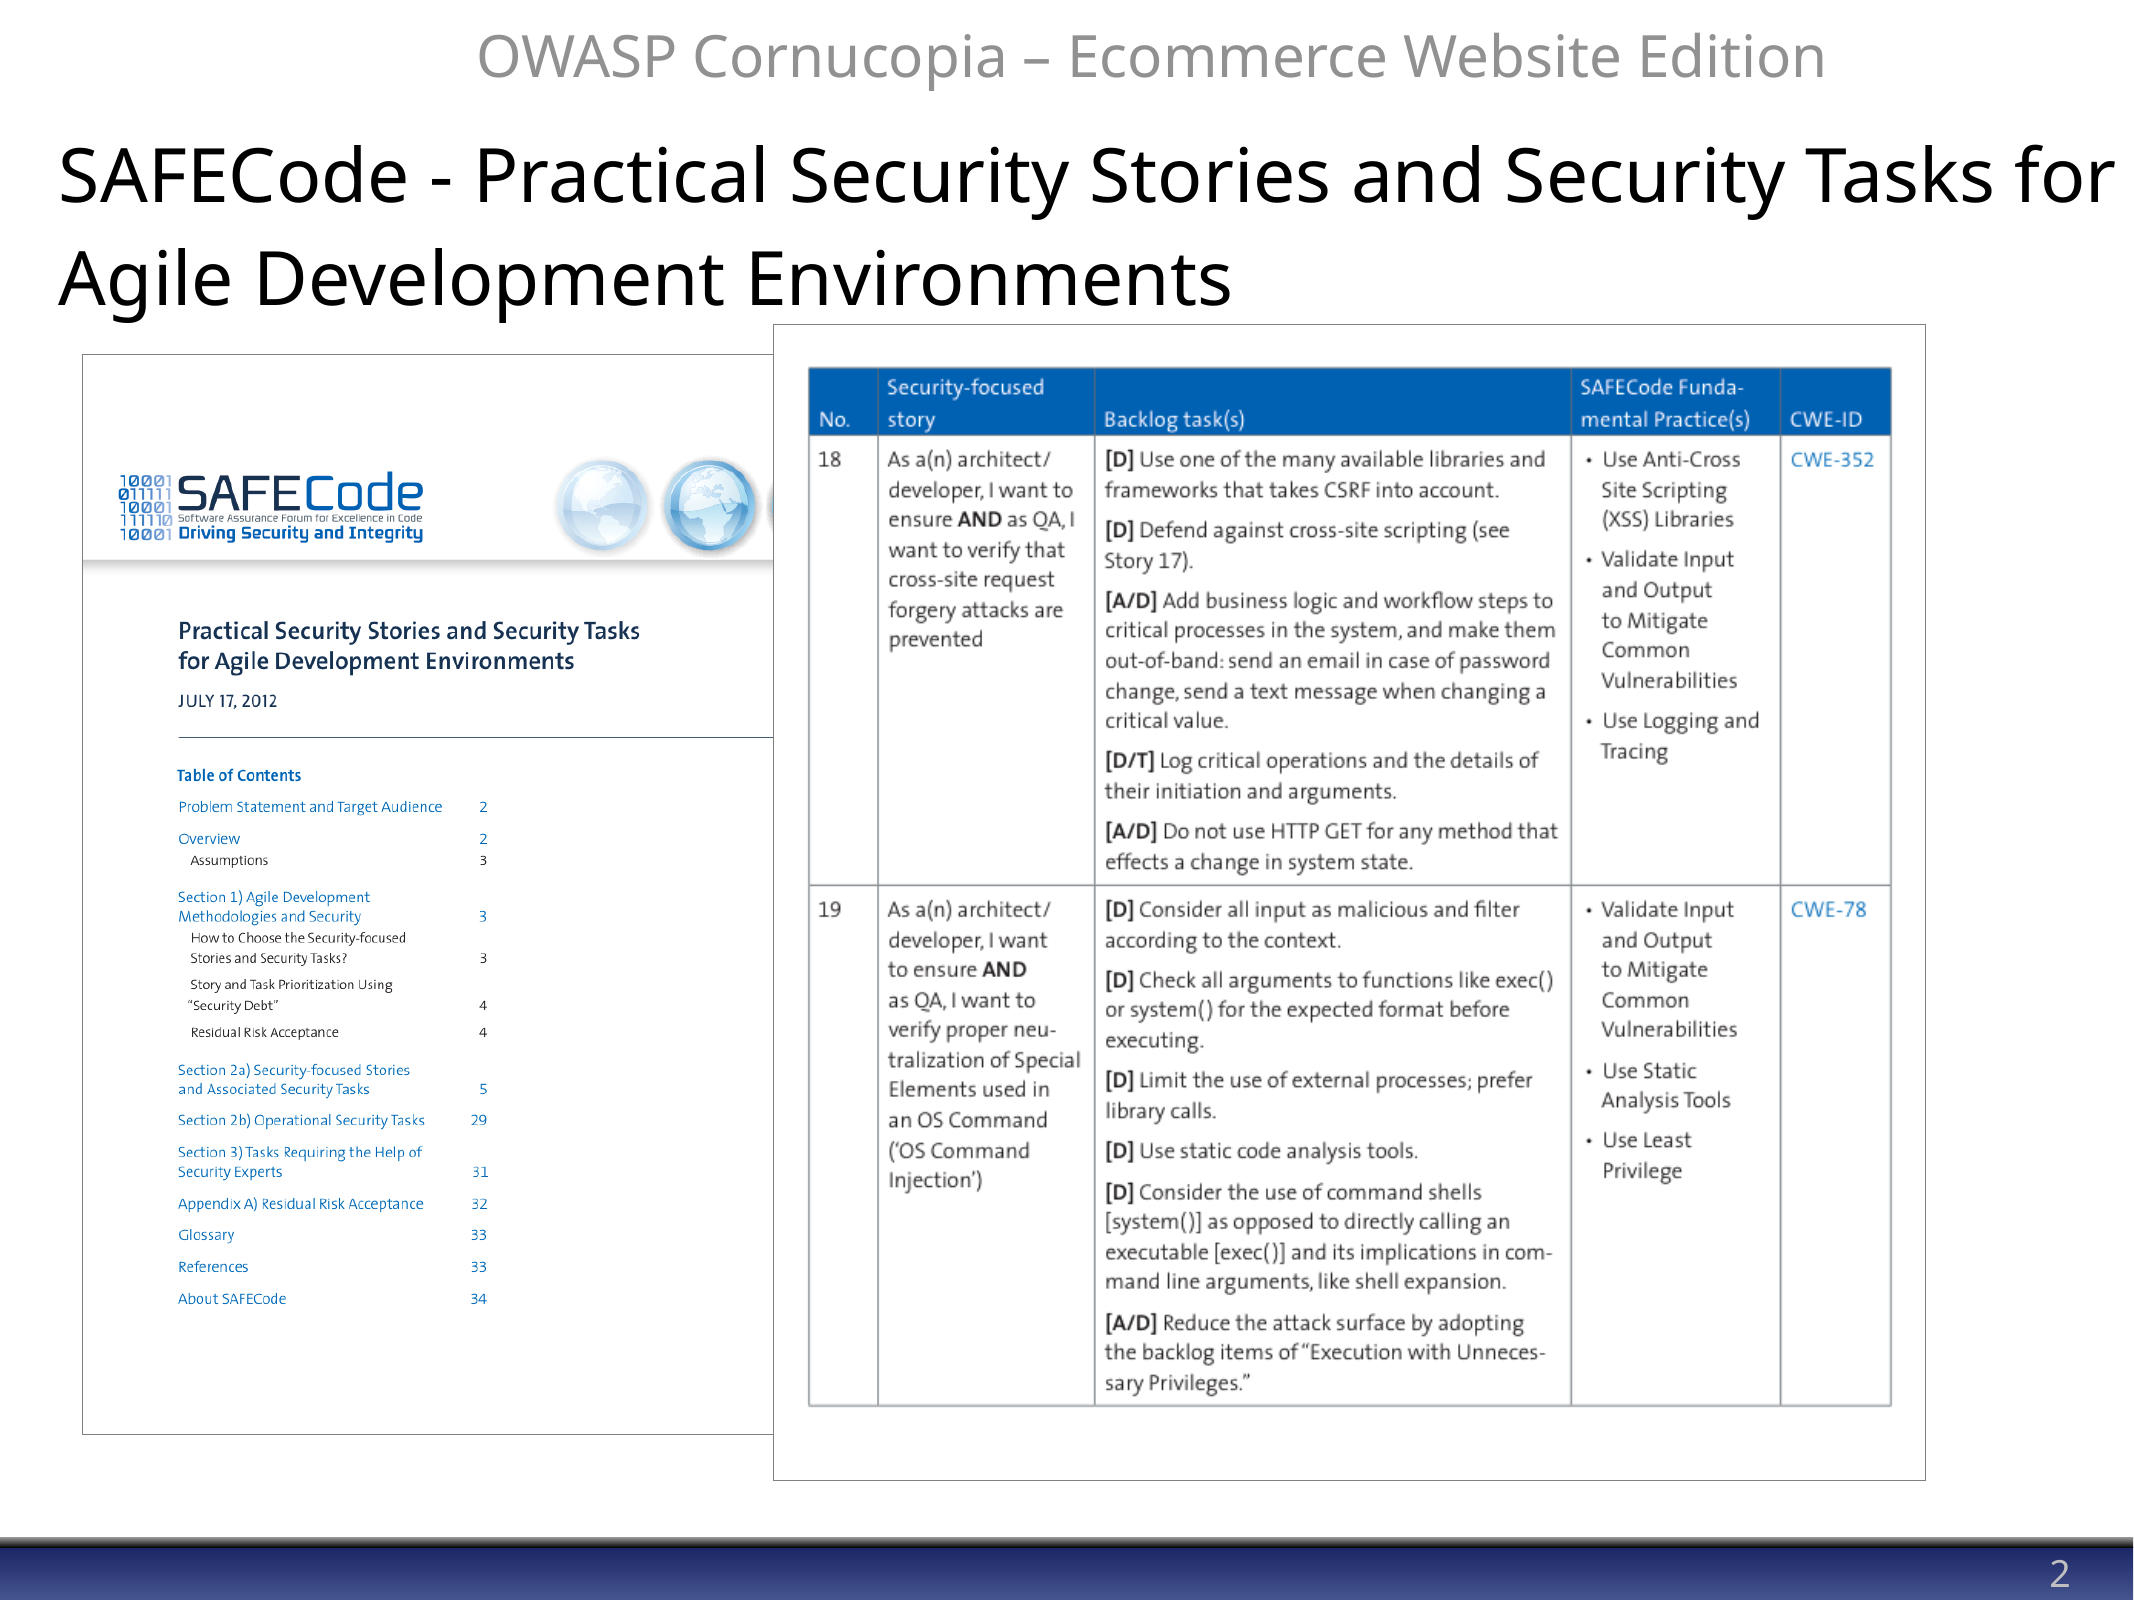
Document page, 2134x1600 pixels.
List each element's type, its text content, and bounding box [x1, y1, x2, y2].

title SAFECode - Practical Security Stories and Security Tasks for Agile Development Environments [58, 124, 2126, 325]
picture [82, 324, 1926, 1481]
